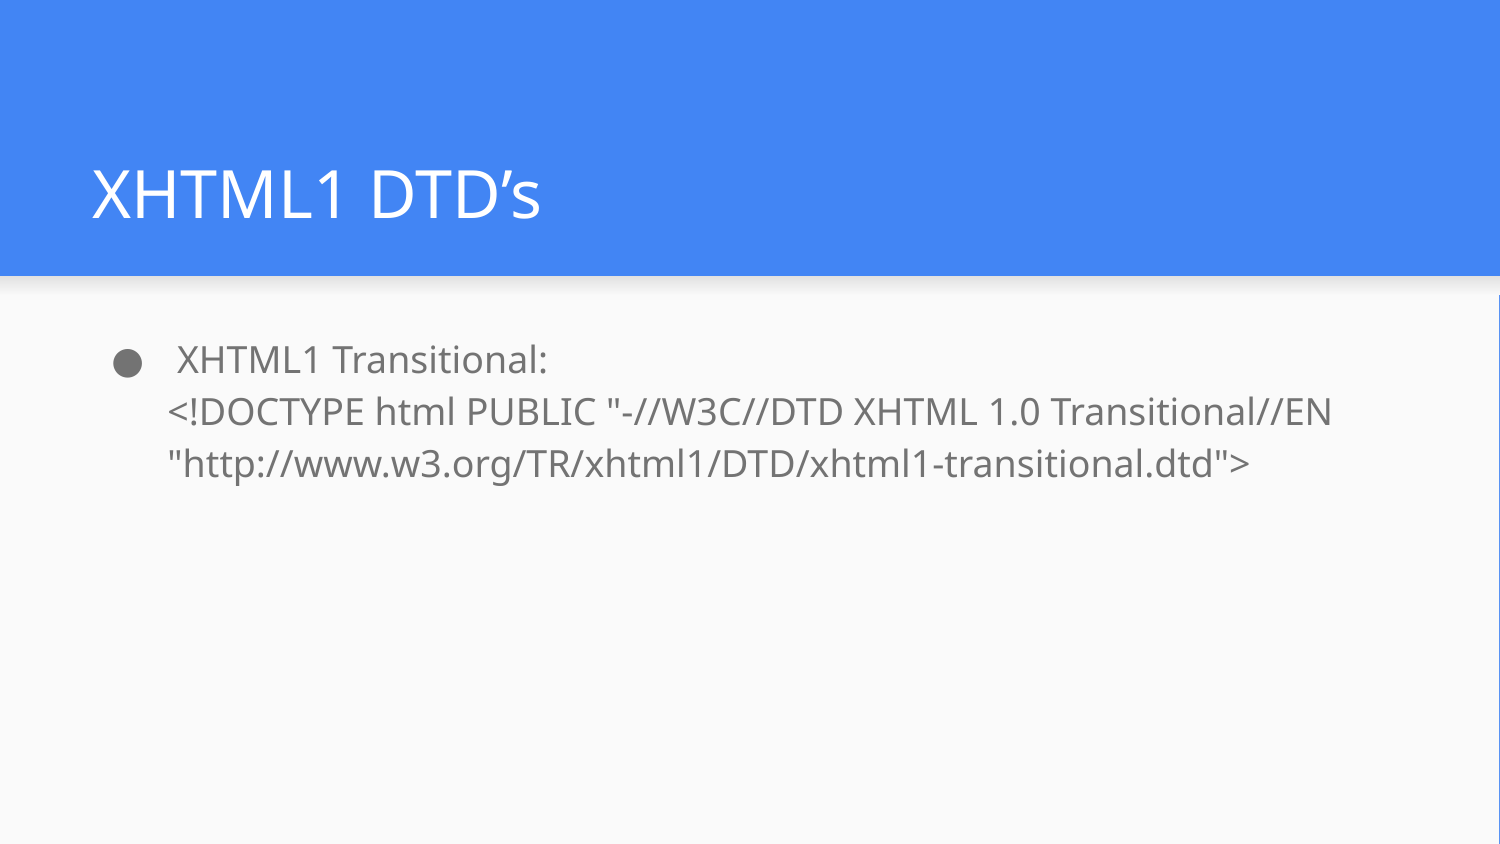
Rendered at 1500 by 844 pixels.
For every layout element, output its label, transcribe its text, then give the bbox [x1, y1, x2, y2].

list XHTML1 Transitional: <!DOCTYPE html PUBLIC "-//W3C//DTD XHTML 1.0 Transitional//EN "http://www.w3.org/TR/xhtml1/DTD/xhtml1-transitional.dtd"> [77, 314, 1427, 760]
title XHTML1 DTD’s [77, 121, 1427, 248]
